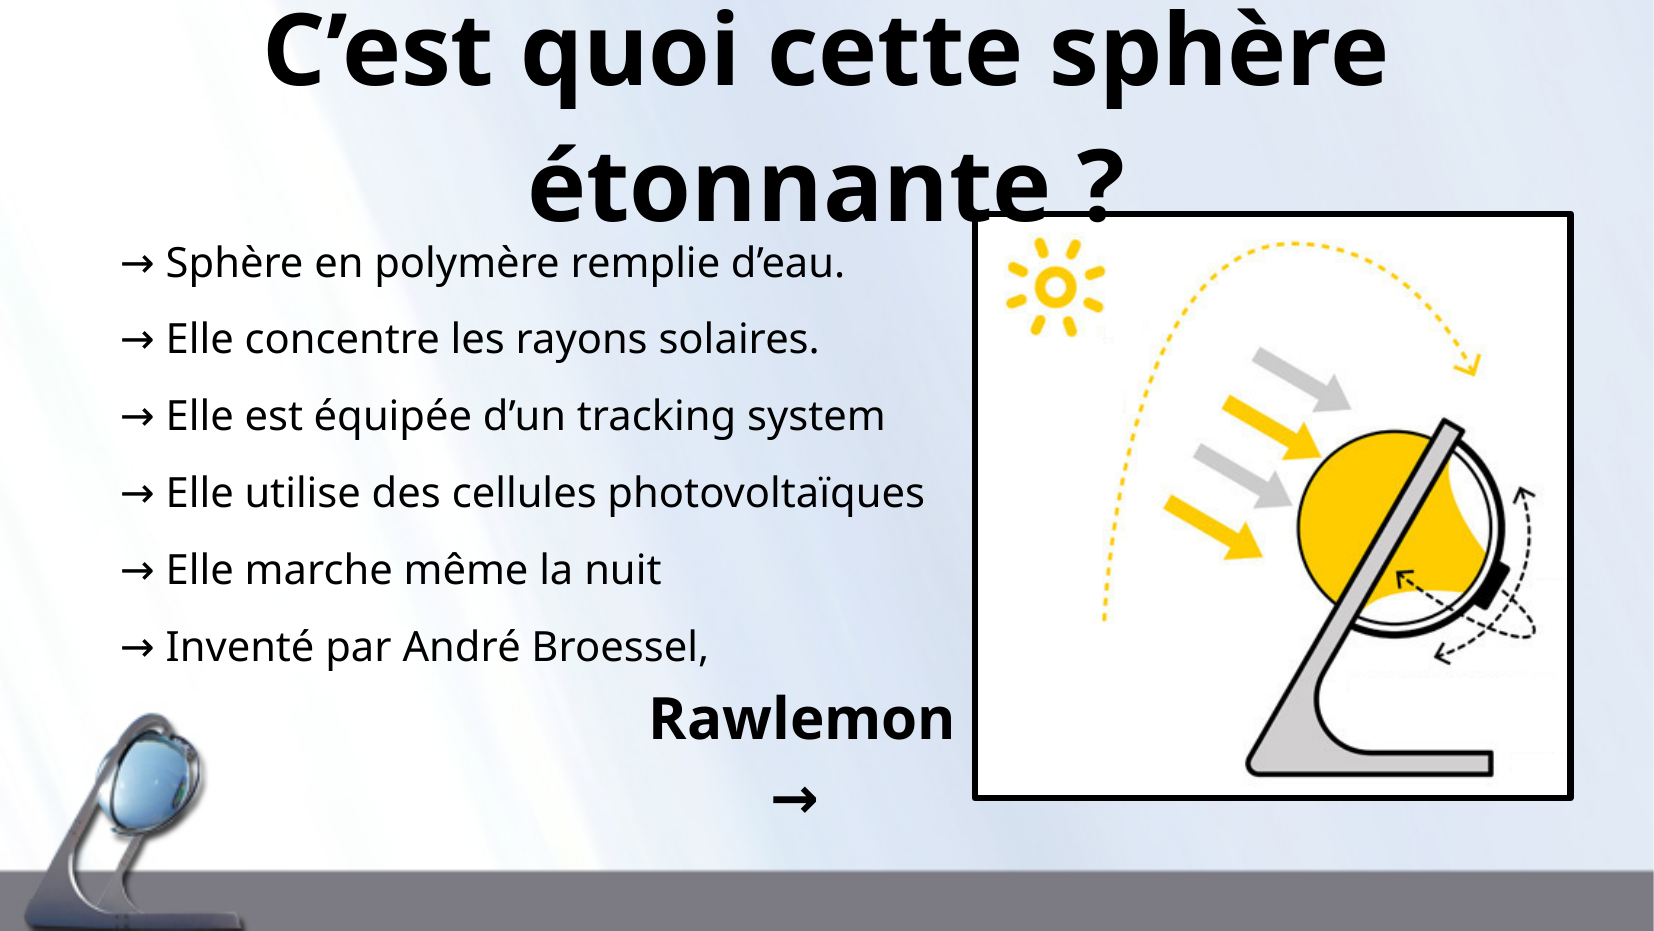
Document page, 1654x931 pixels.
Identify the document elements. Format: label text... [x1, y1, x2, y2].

text_box → Elle utilise des cellules photovoltaïques [105, 455, 961, 533]
text_box → Elle marche même la nuit [105, 532, 886, 608]
text_box → Elle est équipée d’un tracking system [105, 378, 946, 452]
title Rawlemon → [645, 718, 961, 796]
picture [0, 0, 1654, 931]
text_box → Sphère en polymère remplie d’eau. [105, 225, 886, 299]
text_box → Inventé par André Broessel, [105, 608, 886, 684]
text_box → Elle concentre les rayons solaires. [105, 301, 886, 377]
title C’est quoi cette sphère étonnante ? [82, 37, 1571, 193]
